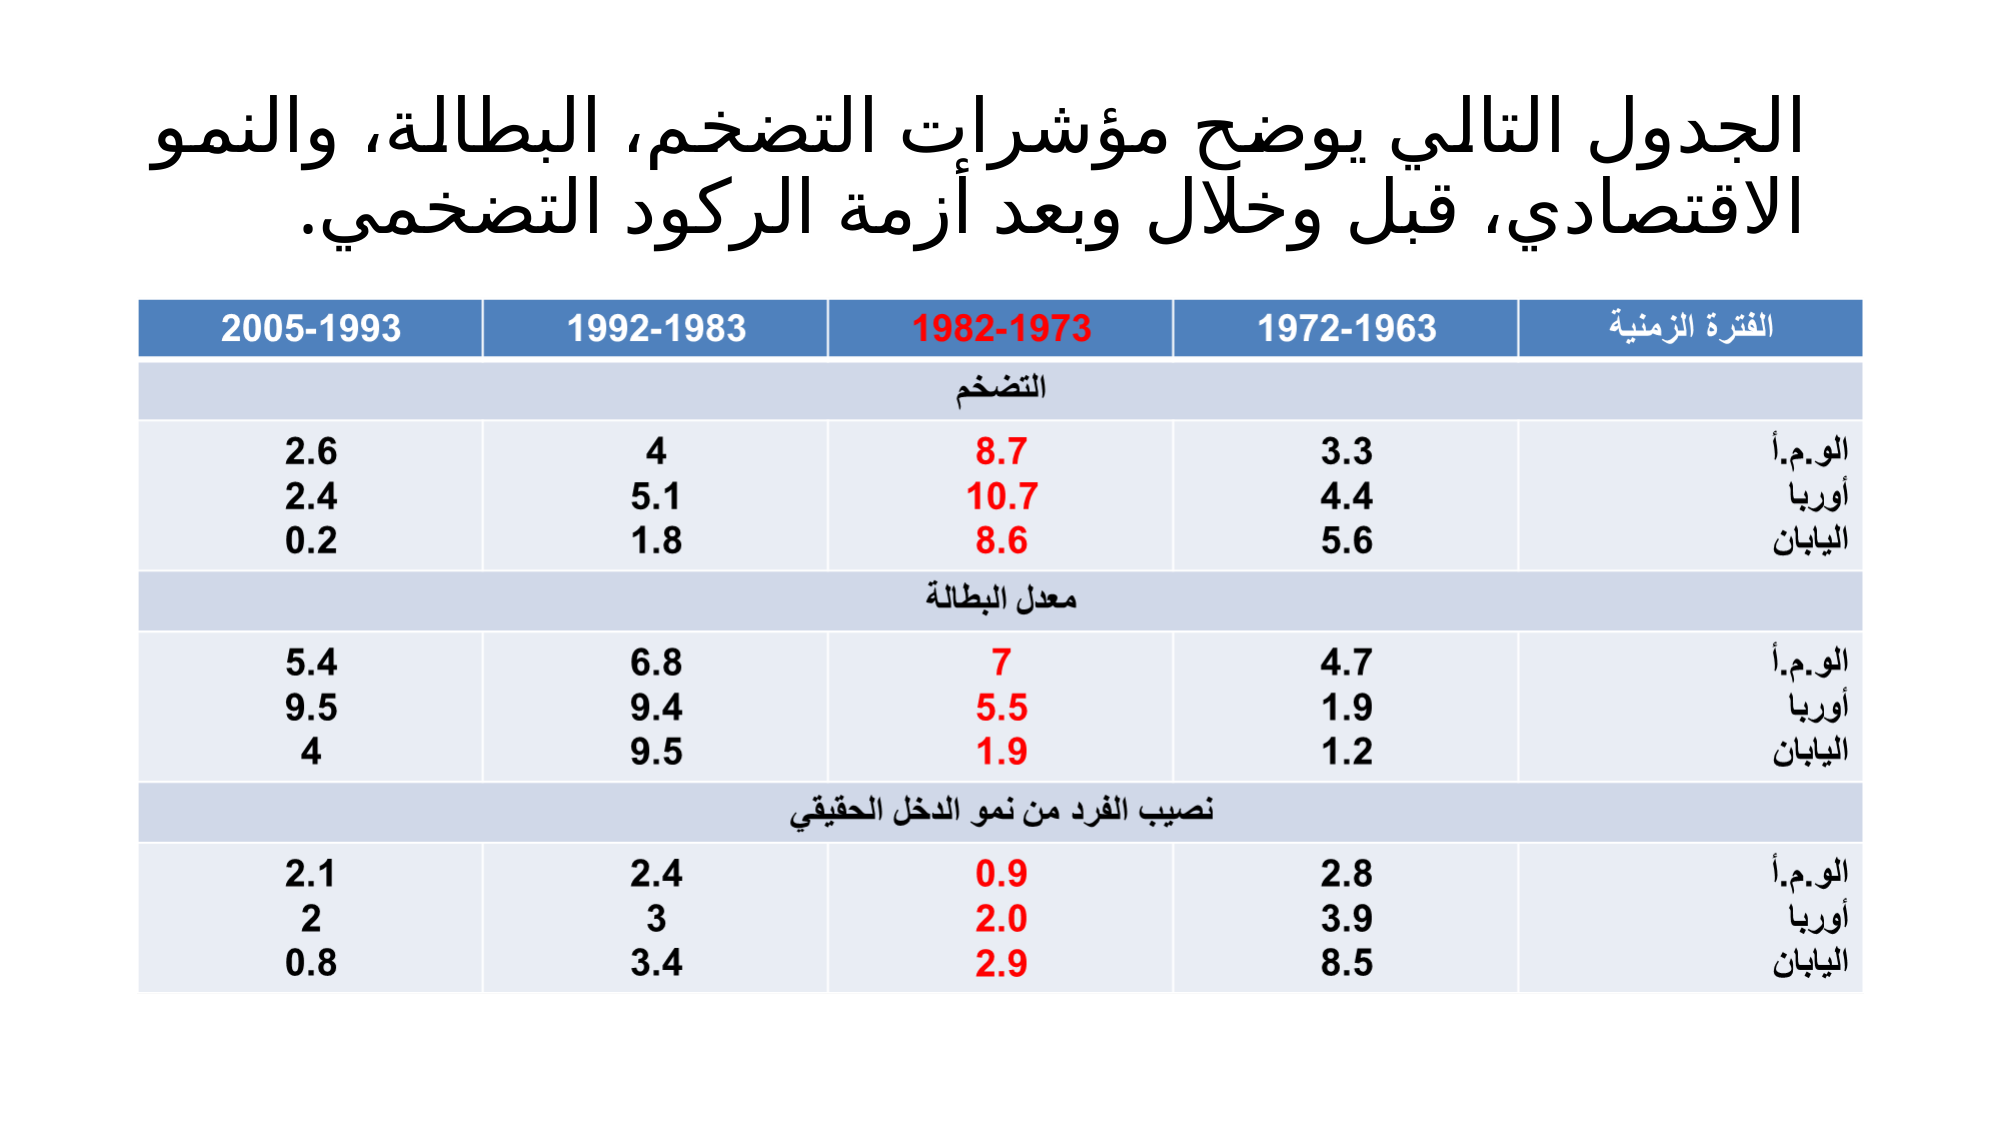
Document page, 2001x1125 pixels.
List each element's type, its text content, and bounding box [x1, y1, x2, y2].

title الجدول التالي يوضح مؤشرات التضخم، البطالة، والنمو الاقتصادي، قبل وخلال وبعد أزمة الركود التضخمي. [137, 59, 1863, 278]
picture [137, 292, 1864, 1009]
